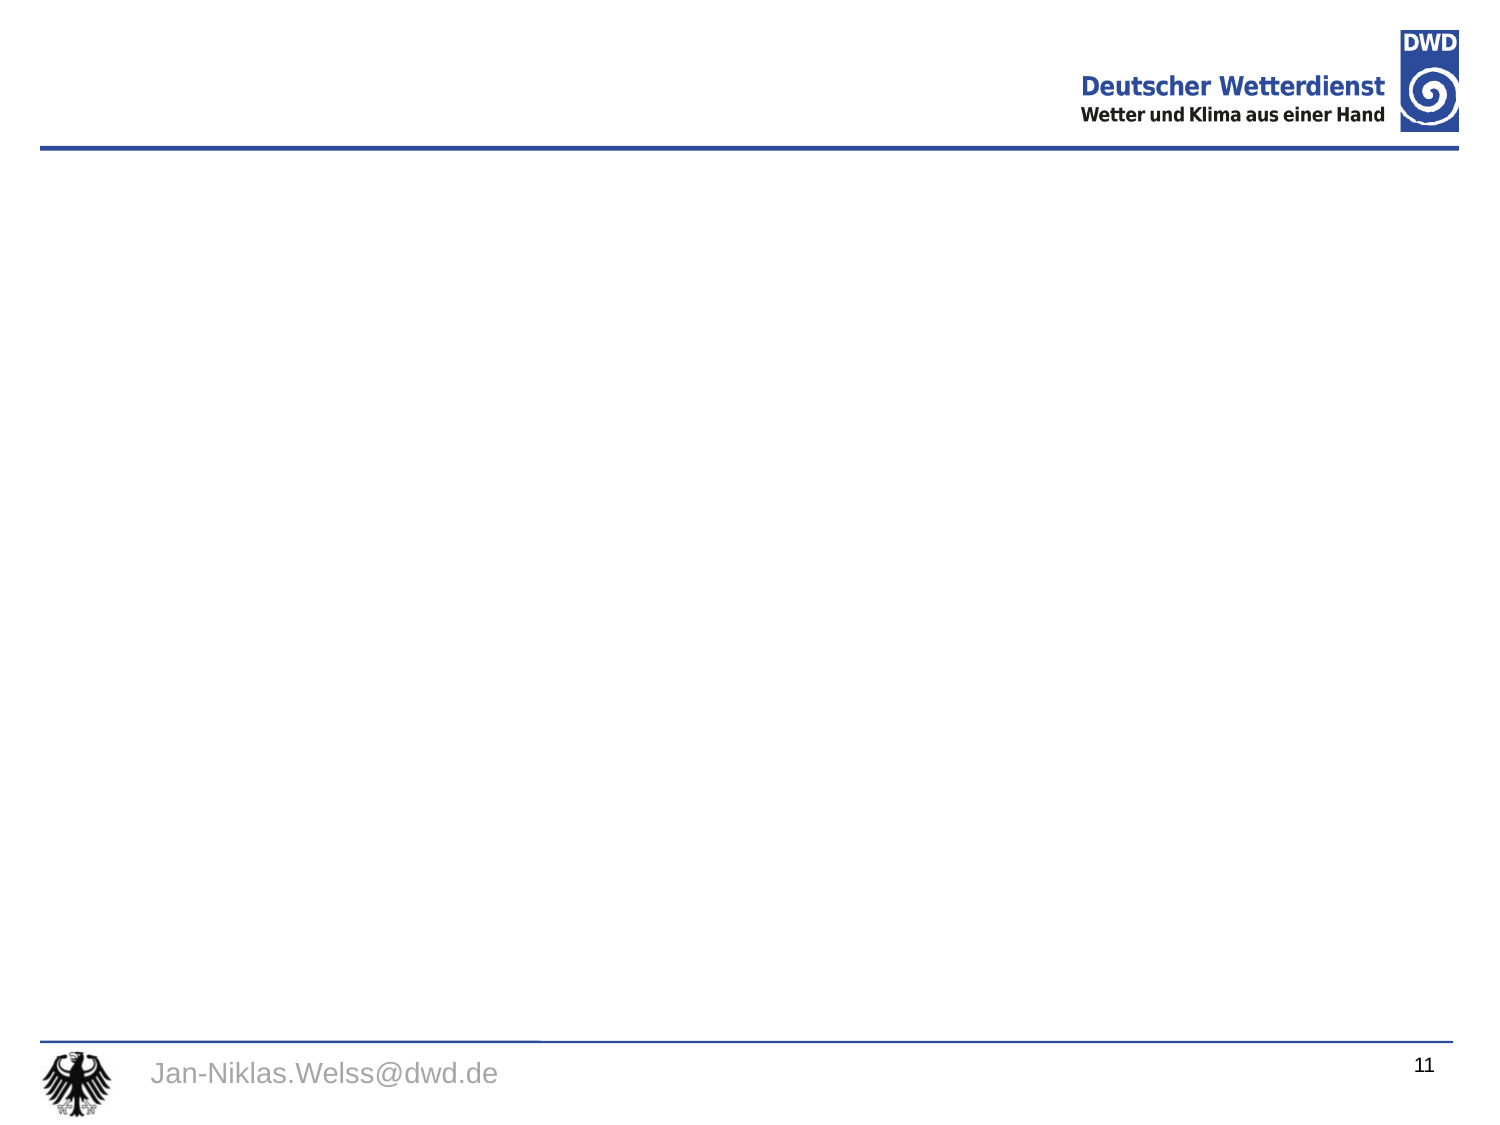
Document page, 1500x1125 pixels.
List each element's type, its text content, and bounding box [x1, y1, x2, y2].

picture [40, 1050, 114, 1119]
picture [1081, 30, 1459, 132]
slide_number 11 [1358, 1046, 1436, 1083]
